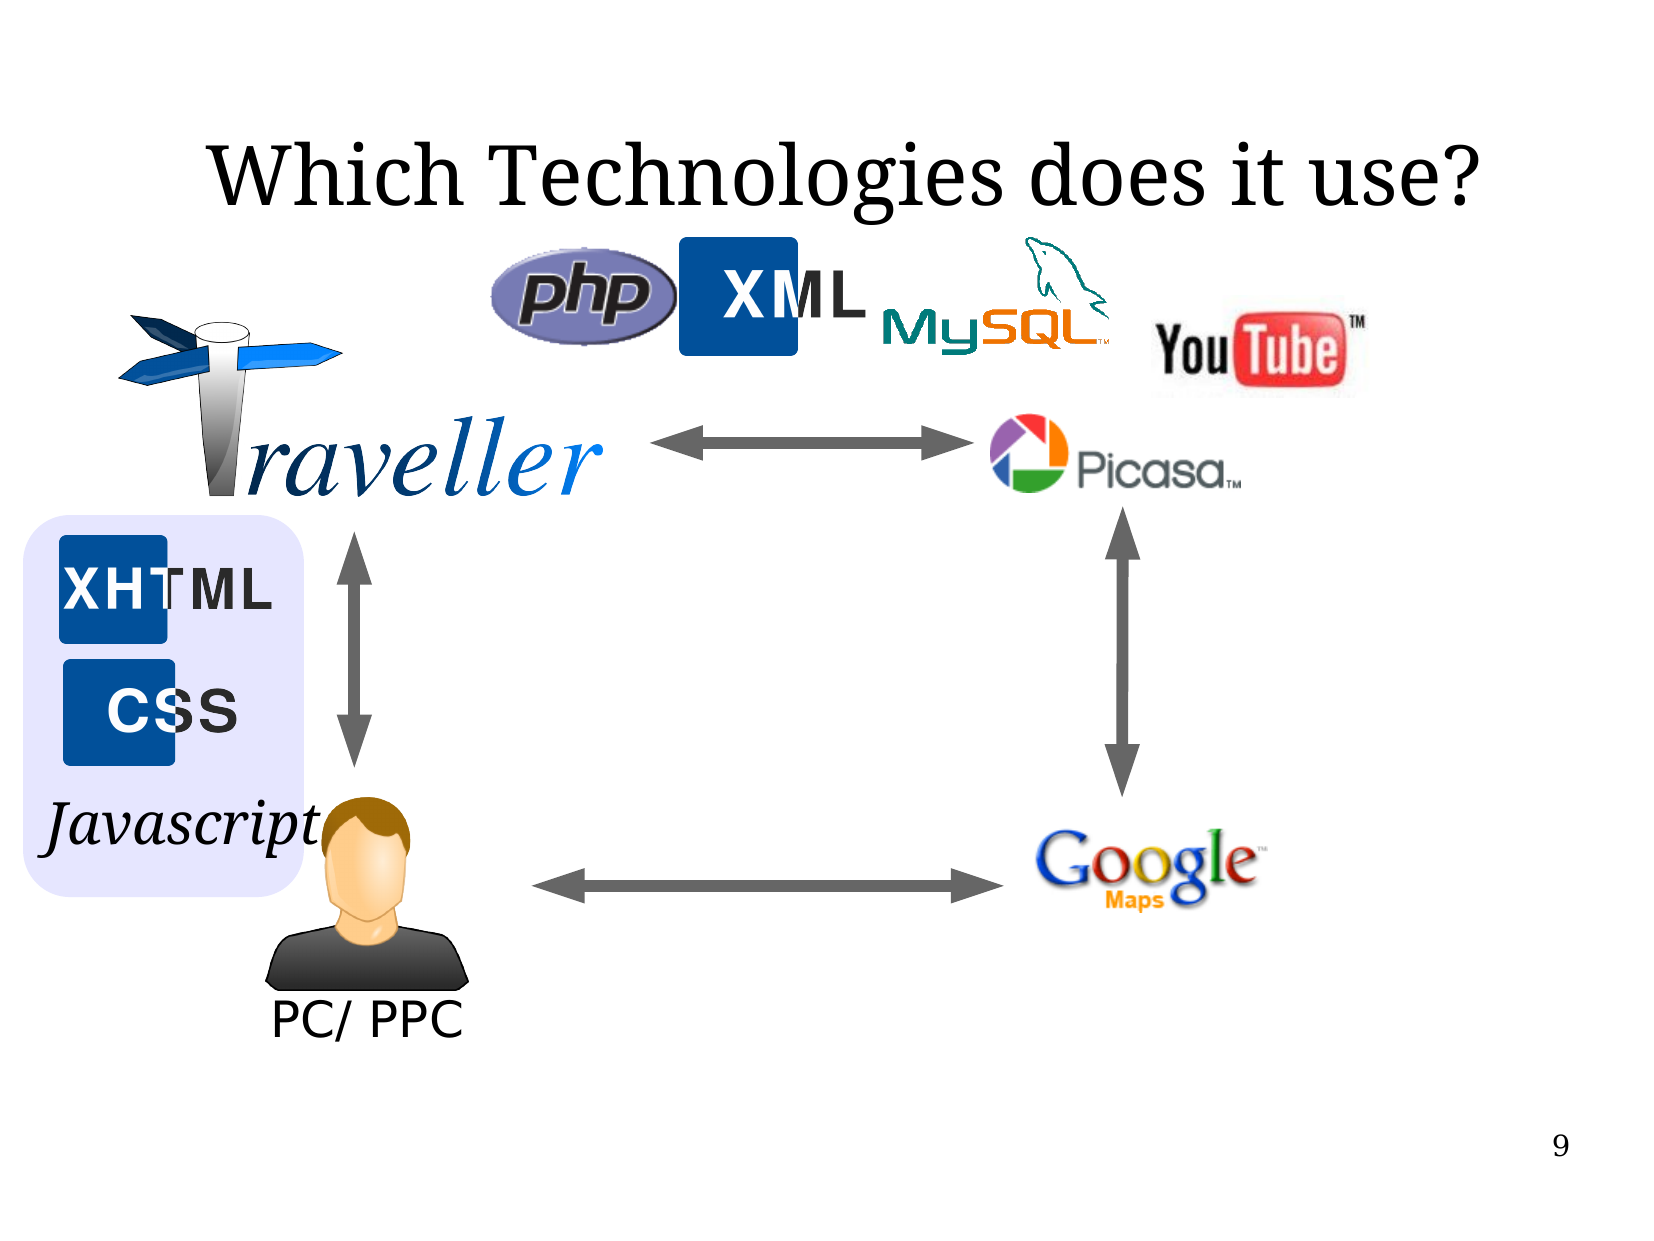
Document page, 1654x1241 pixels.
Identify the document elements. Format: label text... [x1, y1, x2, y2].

picture [59, 535, 281, 644]
picture [63, 659, 252, 766]
picture [118, 237, 874, 502]
subtitle [82, 297, 1571, 1117]
picture [265, 797, 469, 991]
text_box [23, 515, 304, 898]
text_box PC/ PPC [252, 992, 475, 1071]
title Which Technologies does it use? [82, 18, 1571, 288]
picture [880, 234, 1112, 356]
picture [990, 413, 1241, 493]
picture [1151, 295, 1370, 398]
text_box Javascript [31, 775, 305, 849]
picture [1033, 826, 1268, 913]
